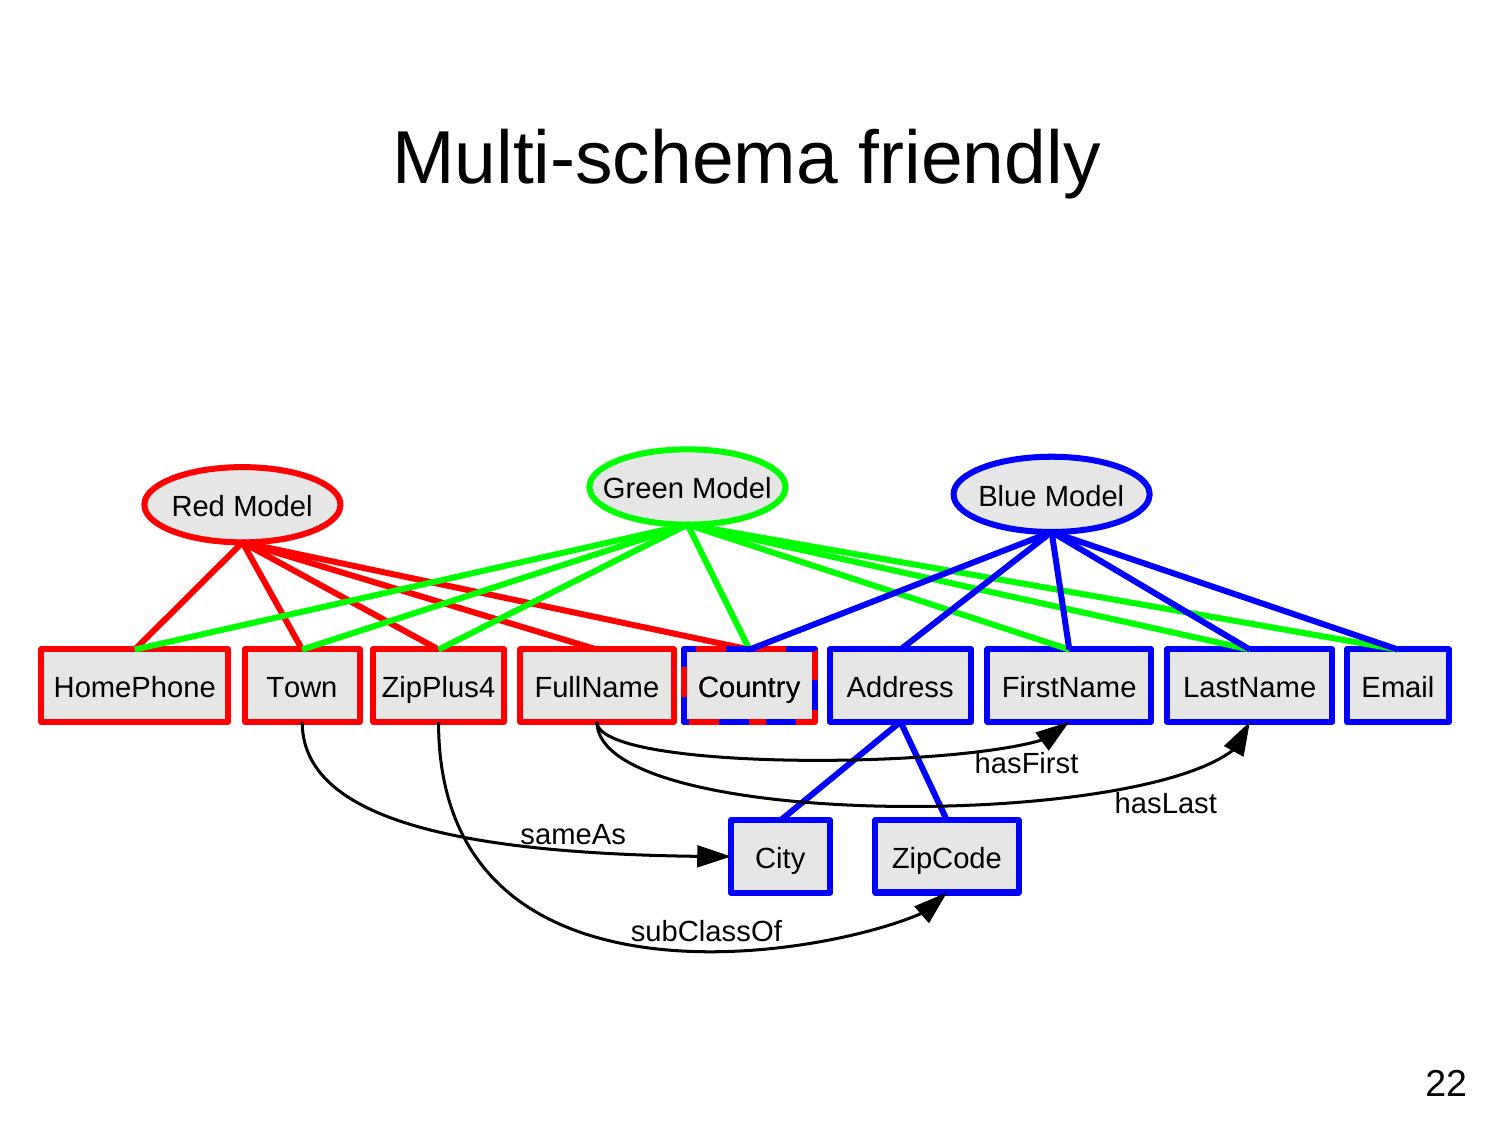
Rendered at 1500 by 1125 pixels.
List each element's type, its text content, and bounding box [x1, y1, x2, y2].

text_box Town [244, 649, 360, 722]
text_box FirstName [987, 649, 1152, 722]
text_box sameAs [505, 807, 641, 858]
text_box hasLast [1099, 776, 1233, 827]
text_box ZipPlus4 [372, 649, 505, 722]
title Multi-schema friendly [70, 18, 1423, 207]
text_box HomePhone [41, 649, 229, 722]
text_box LastName [1167, 649, 1333, 722]
text_box Green Model [589, 449, 786, 525]
text_box Country [683, 649, 816, 722]
text_box Address [829, 649, 972, 722]
text_box City [730, 820, 830, 893]
text_box ZipCode [875, 820, 1019, 893]
text_box subClassOf [616, 904, 798, 955]
text_box FullName [520, 649, 674, 722]
text_box Email [1346, 649, 1449, 722]
text_box hasFirst [959, 736, 1094, 787]
text_box Red Model [144, 467, 341, 543]
text_box Blue Model [953, 456, 1150, 532]
